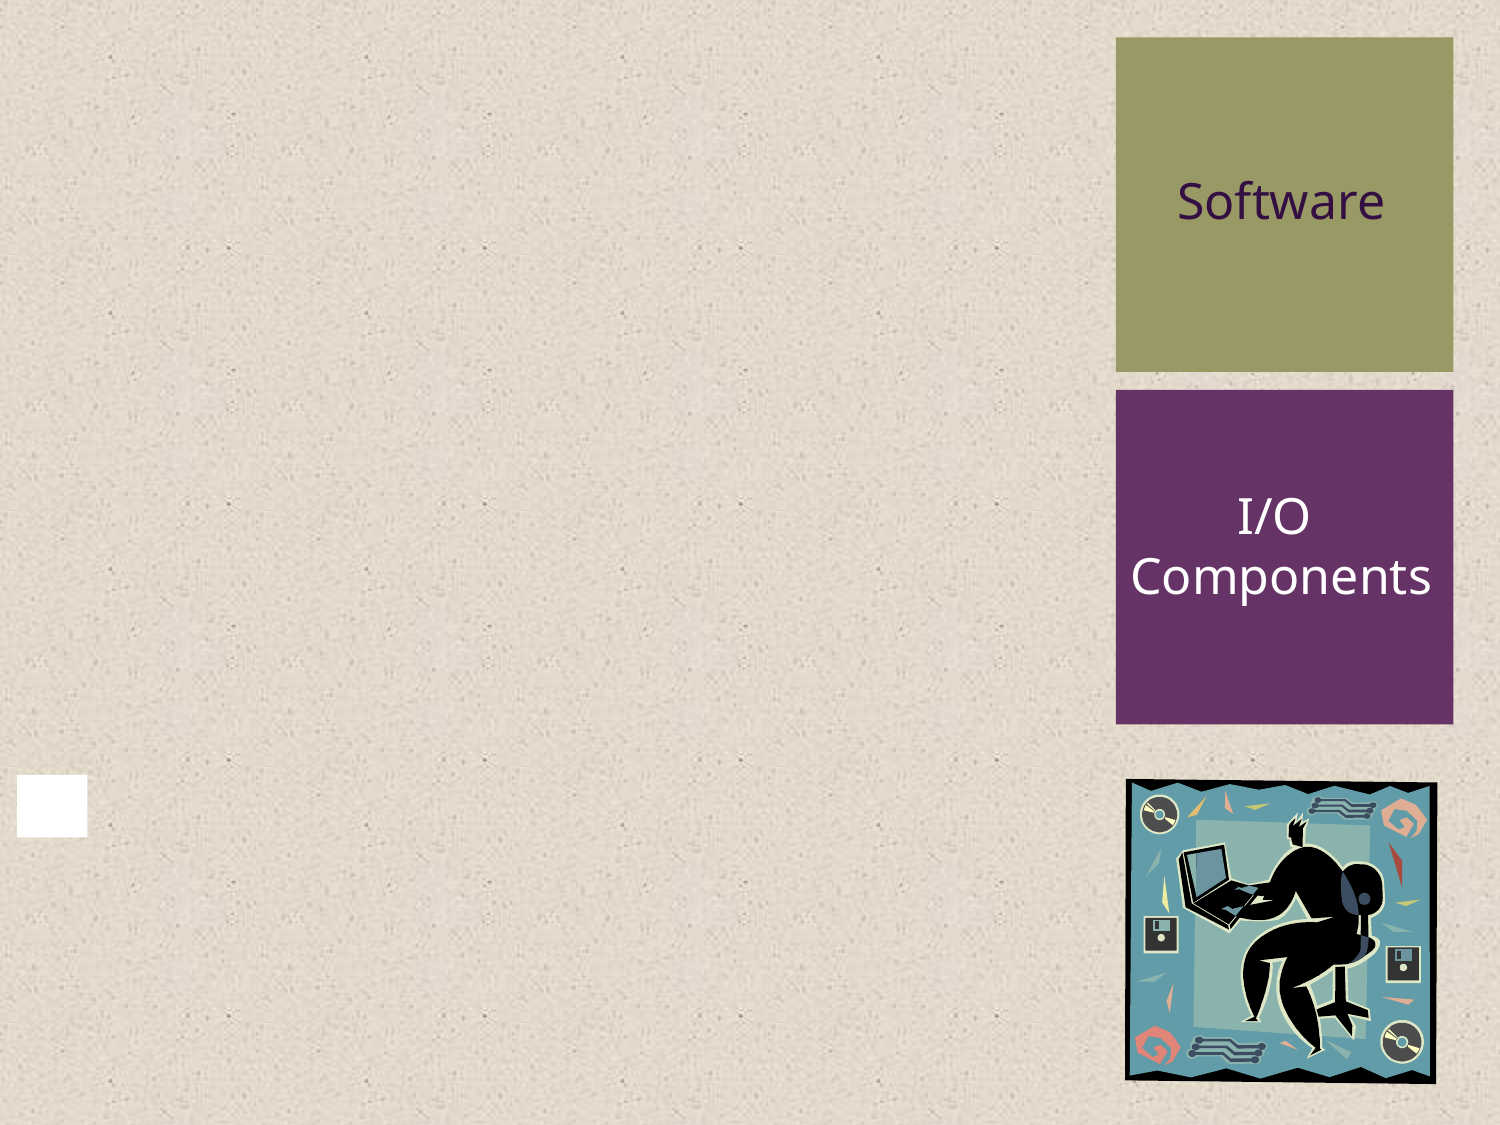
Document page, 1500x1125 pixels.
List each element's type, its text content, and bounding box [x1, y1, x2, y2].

text_box Software [1112, 162, 1450, 238]
title I/O Components [1112, 437, 1450, 613]
text_box [17, 774, 88, 838]
picture [0, 0, 1500, 1125]
